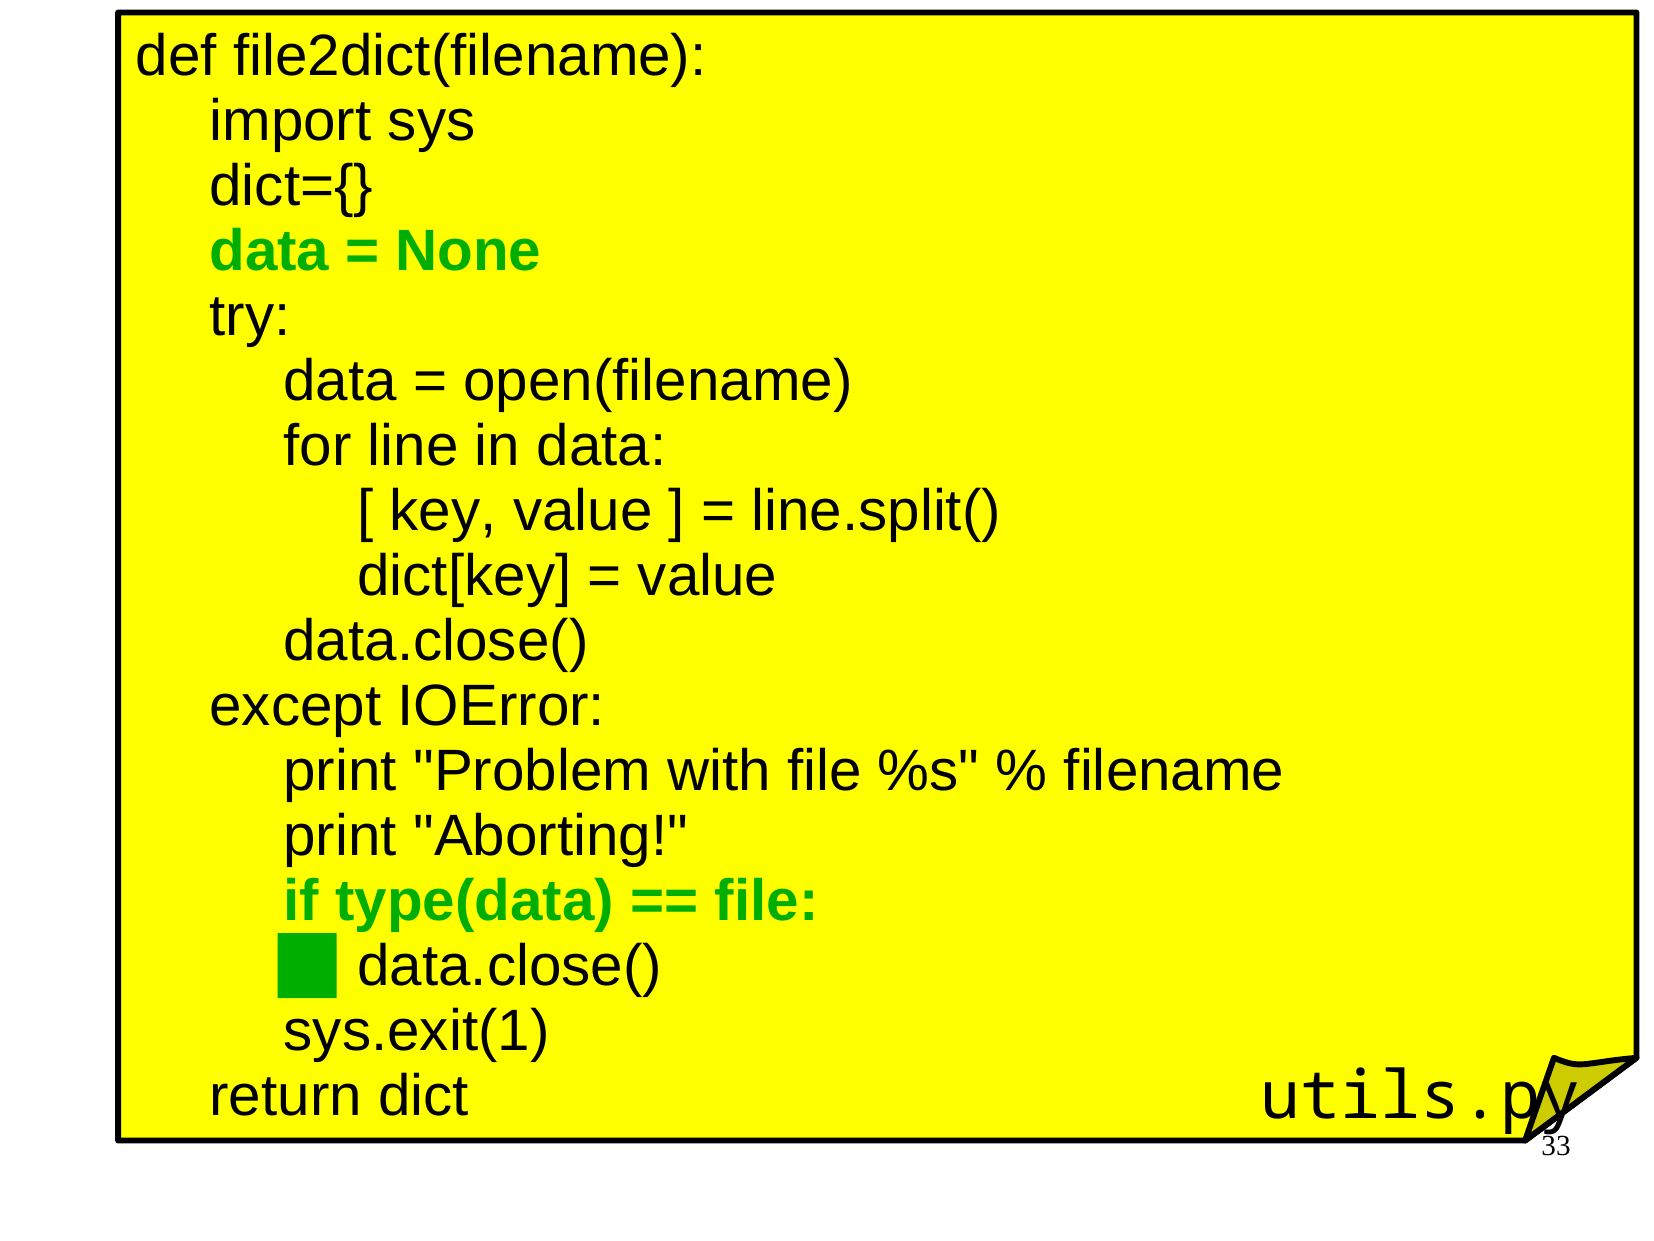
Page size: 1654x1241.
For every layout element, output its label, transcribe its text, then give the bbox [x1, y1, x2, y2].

text_box utils.py [1246, 1039, 1596, 1130]
text_box def file2dict(filename): import sys dict={} data = None try: data = open(filename) for line in data: [ key, value ] = line.split() dict[key] = value data.close() except IOError: print "Problem with file %s" % filename print "Aborting!" if type(data) == file: data.close() sys.exit(1) return dict [118, 12, 1637, 1141]
text_box [277, 933, 337, 999]
